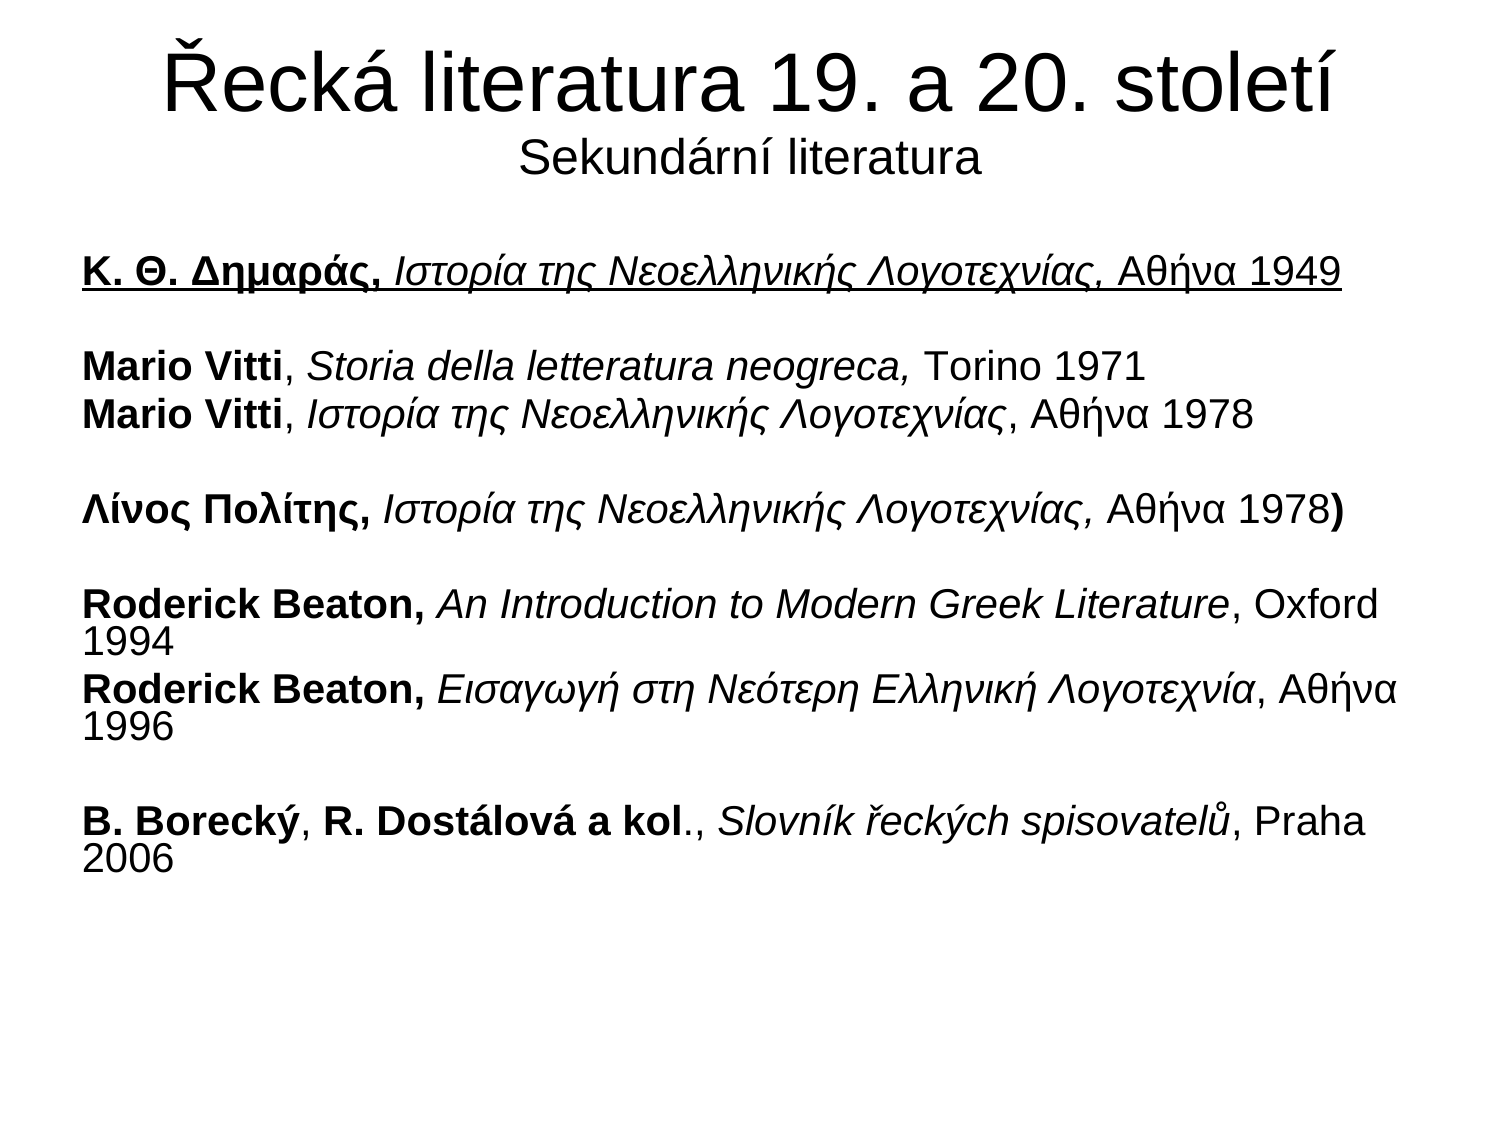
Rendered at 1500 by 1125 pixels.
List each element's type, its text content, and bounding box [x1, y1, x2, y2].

list Κ. Θ. Δημαράς, Ιστορία της Νεοελληνικής Λογοτεχνίας, Αθήνα 1949 Mario Vitti, Storia della letteratura neogreca, Τorino 1971 Mario Vitti, Ιστορία της Νεοελληνικής Λογοτεχνίας, Αθήνα 1978 Λίνος Πολίτης, Ιστορία της Νεοελληνικής Λογοτεχνίας, Αθήνα 1978) Roderick Beaton, An Introduction to Modern Greek Literature, Oxford 1994 Roderick Beaton, Εισαγωγή στη Νεότερη Ελληνική Λογοτεχνία, Αθήνα 1996 B. Borecký, R. Dostálová a kol., Slovník řeckých spisovatelů, Praha 2006 [67, 248, 1418, 1096]
title Řecká literatura 19. a 20. století Sekundární literatura [75, 21, 1426, 257]
